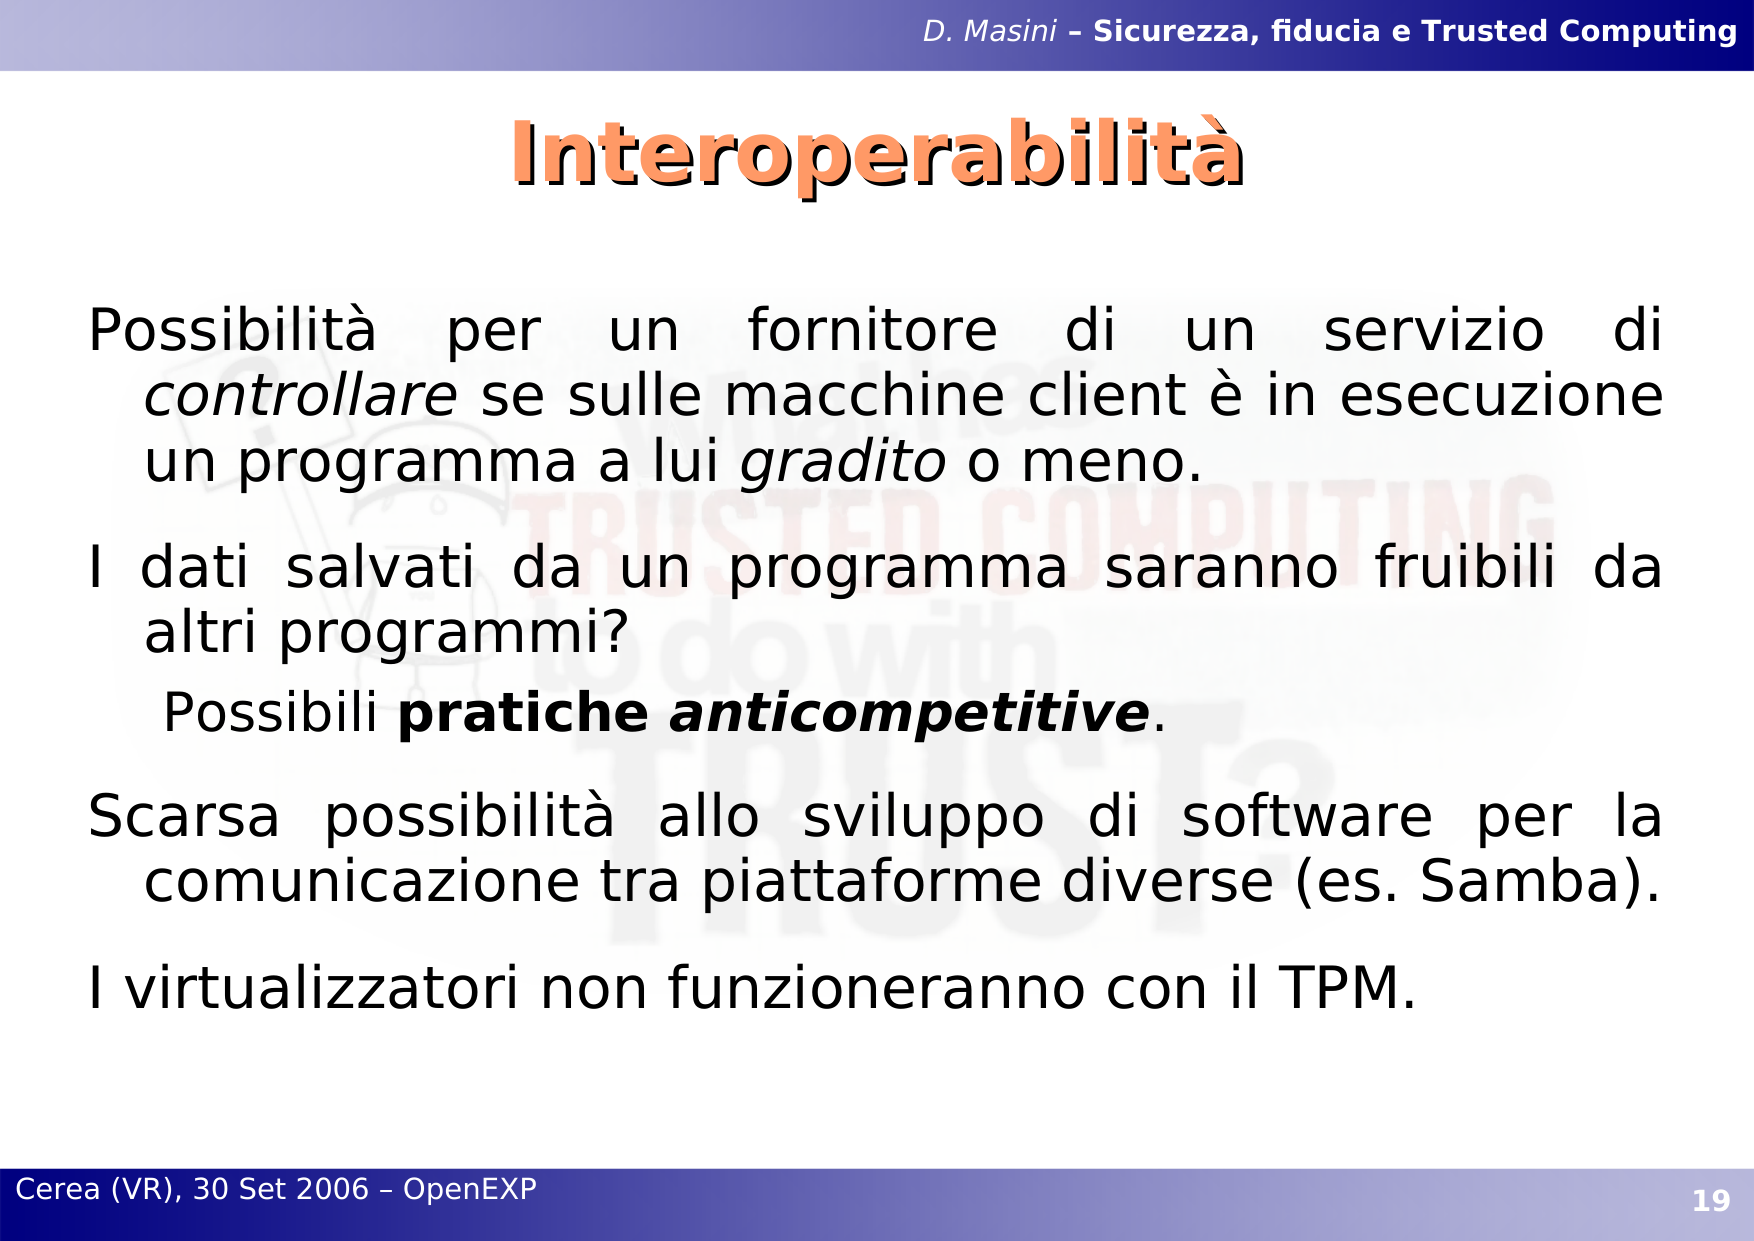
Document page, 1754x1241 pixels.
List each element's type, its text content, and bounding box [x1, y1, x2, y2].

text_box D. Masini – Sicurezza, fiducia e Trusted Computing [602, 7, 1754, 63]
text_box <numero> [1641, 1185, 1732, 1223]
picture [0, 0, 1754, 1241]
title Interoperabilità [87, 49, 1667, 257]
list Possibilità per un fornitore di un servizio di controllare se sulle macchine client è in esecuzione un programma a lui gradito o meno. I dati salvati da un programma saranno fruibili da altri programmi? Possibili pratiche anticompetitive. Scarsa possibilità allo sviluppo di software per la comunicazione tra piattaforme diverse (es. Samba). I virtualizzatori non funzioneranno con il TPM. [87, 298, 1667, 1065]
text_box Cerea (VR), 30 Set 2006 – OpenEXP [0, 1175, 1314, 1234]
